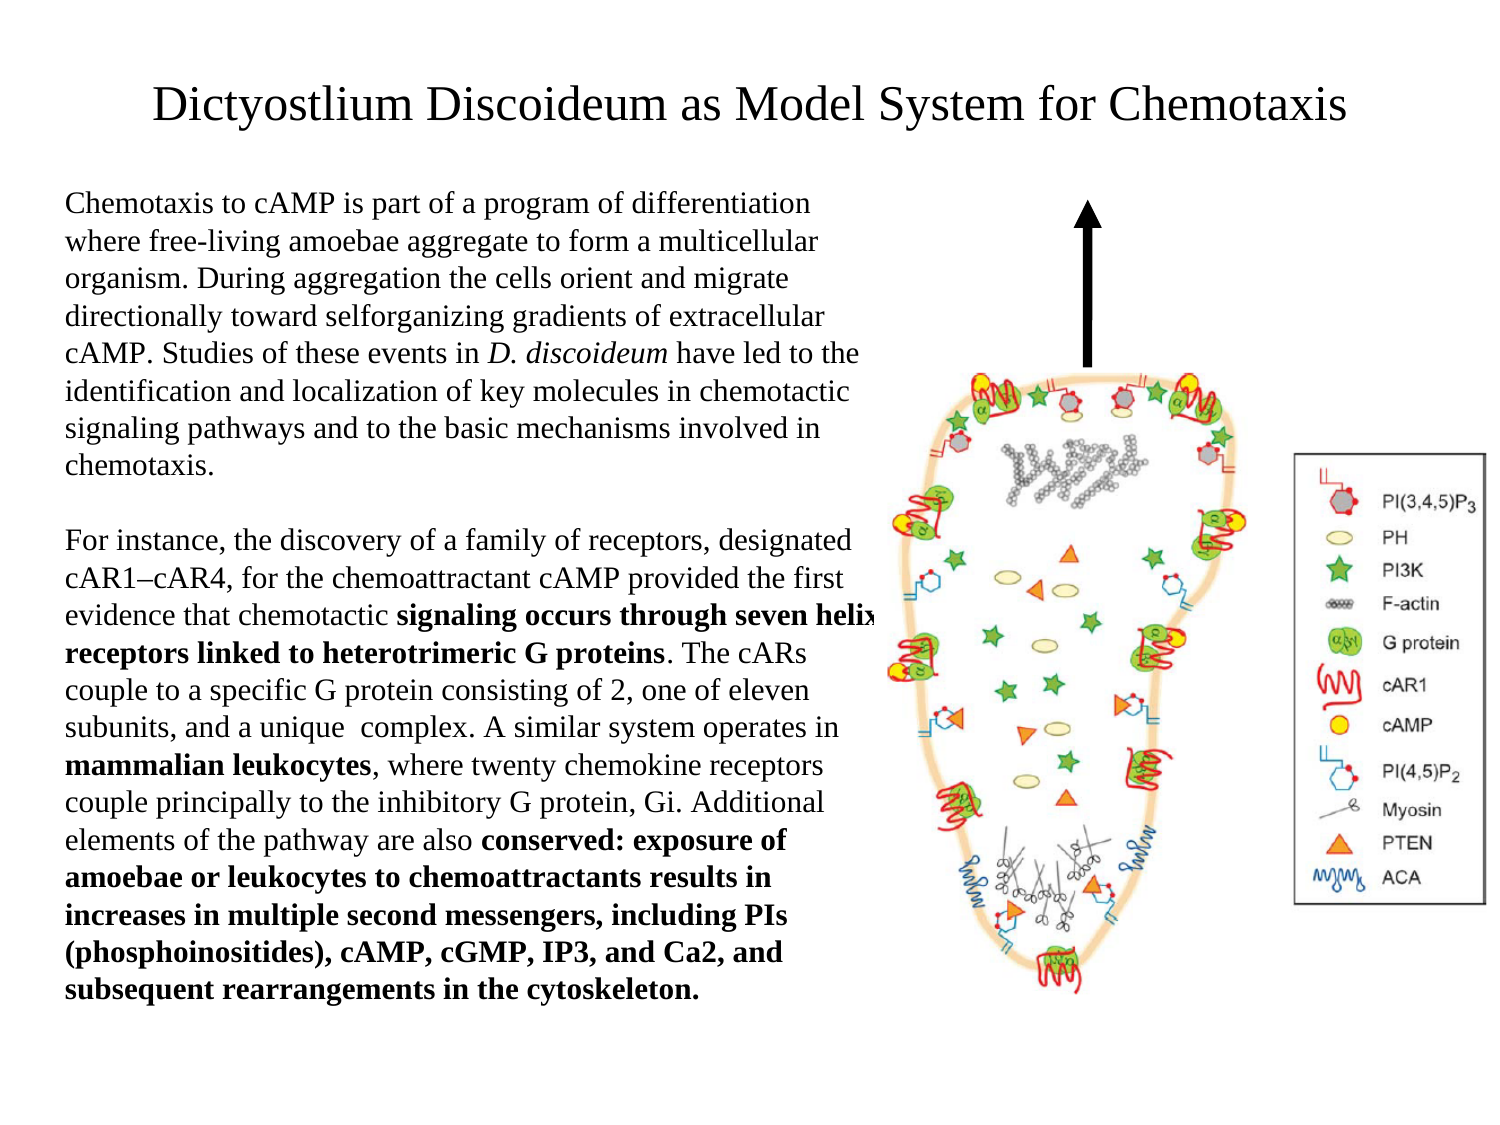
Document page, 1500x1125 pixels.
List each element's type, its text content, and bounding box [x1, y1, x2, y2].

text_box Dictyostlium Discoideum as Model System for Chemotaxis [137, 62, 1364, 138]
picture [874, 356, 1500, 1000]
text_box Chemotaxis to cAMP is part of a program of differentiation where free-living amoebae aggregate to form a multicellular organism. During aggregation the cells orient and migrate directionally toward selforganizing gradients of extracellular cAMP. Studies of these events in D. discoideum have led to the identification and localization of key molecules in chemotactic signaling pathways and to the basic mechanisms involved in chemotaxis. For instance, the discovery of a family of receptors, designated cAR1–cAR4, for the chemoattractant cAMP provided the first evidence that chemotactic signaling occurs through seven helix receptors linked to heterotrimeric G proteins. The cARs couple to a specific G protein consisting of 2, one of eleven subunits, and a unique complex. A similar system operates in mammalian leukocytes, where twenty chemokine receptors couple principally to the inhibitory G protein, Gi. Additional elements of the pathway are also conserved: exposure of amoebae or leukocytes to chemoattractants results in increases in multiple second messengers, including PIs (phosphoinositides), cAMP, cGMP, IP3, and Ca2, and subsequent rearrangements in the cytoskeleton. [49, 174, 901, 1052]
